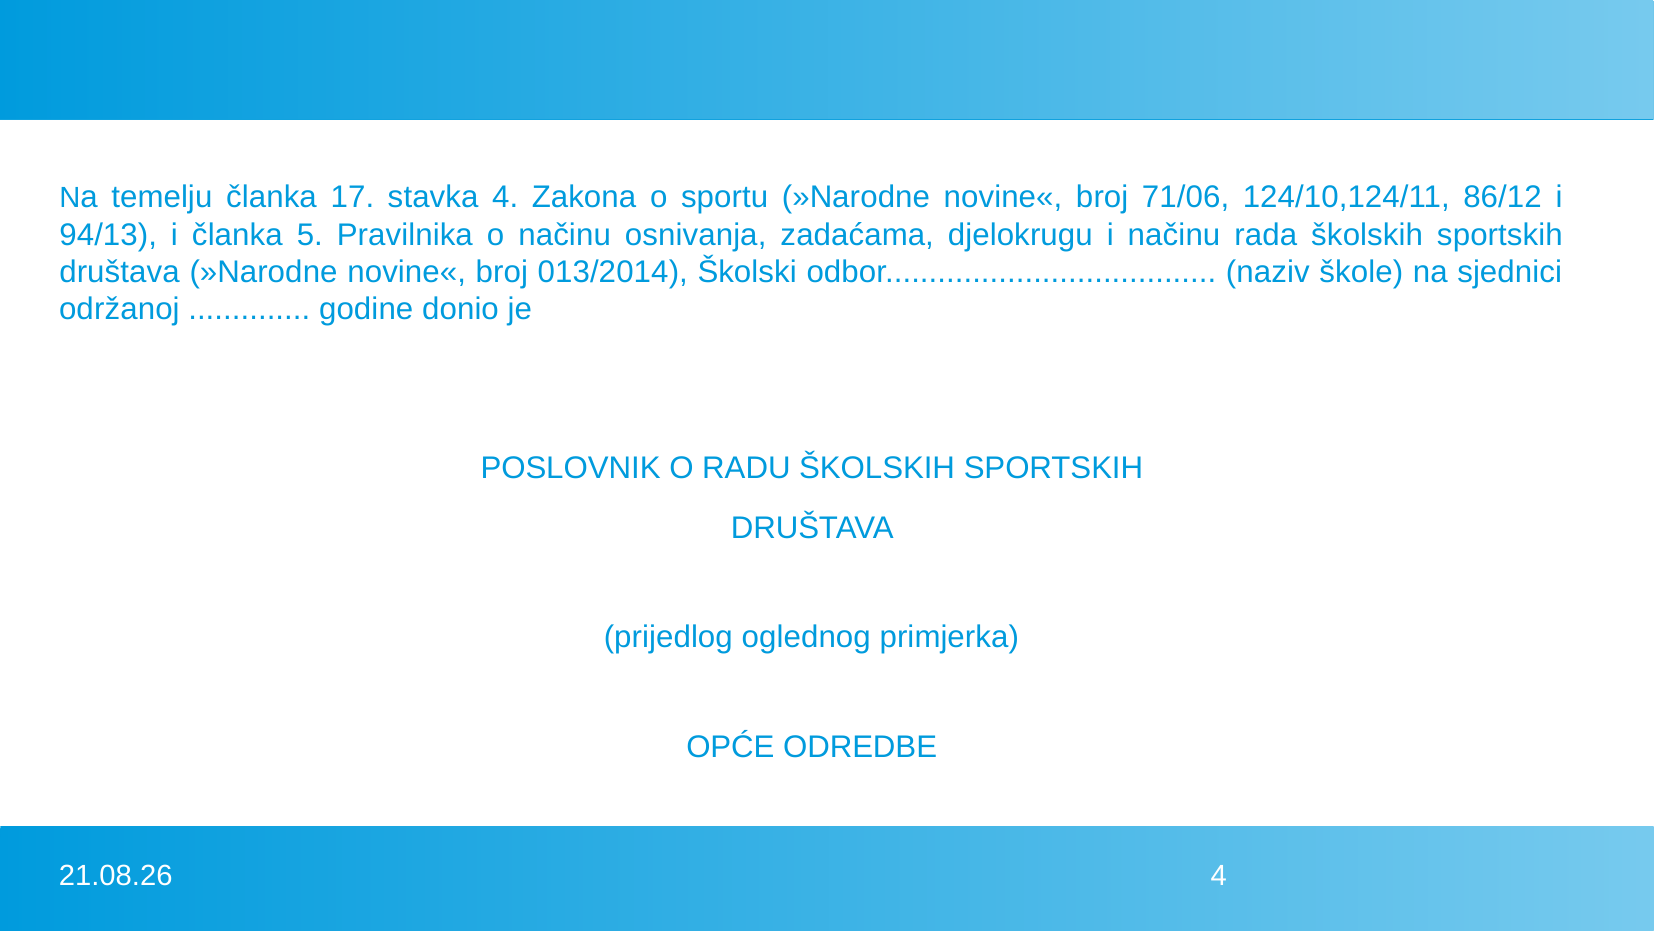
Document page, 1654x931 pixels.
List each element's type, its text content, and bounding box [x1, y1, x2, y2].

text_box [59, 856, 443, 916]
list Na temelju članka 17. stavka 4. Zakona o sportu (»Narodne novine«, broj 71/06, 124/10,124/11, 86/12 i 94/13), i članka 5. Pravilnika o načinu osnivanja, zadaćama, djelokrugu i načinu rada školskih sportskih društava (»Narodne novine«, broj 013/2014), Školski odbor...................................... (naziv škole) na sjednici održanoj .............. godine donio je POSLOVNIK O RADU ŠKOLSKIH SPORTSKIH DRUŠTAVA (prijedlog oglednog primjerka) OPĆE ODREDBE [58, 176, 1595, 769]
text_box [1210, 856, 1595, 916]
